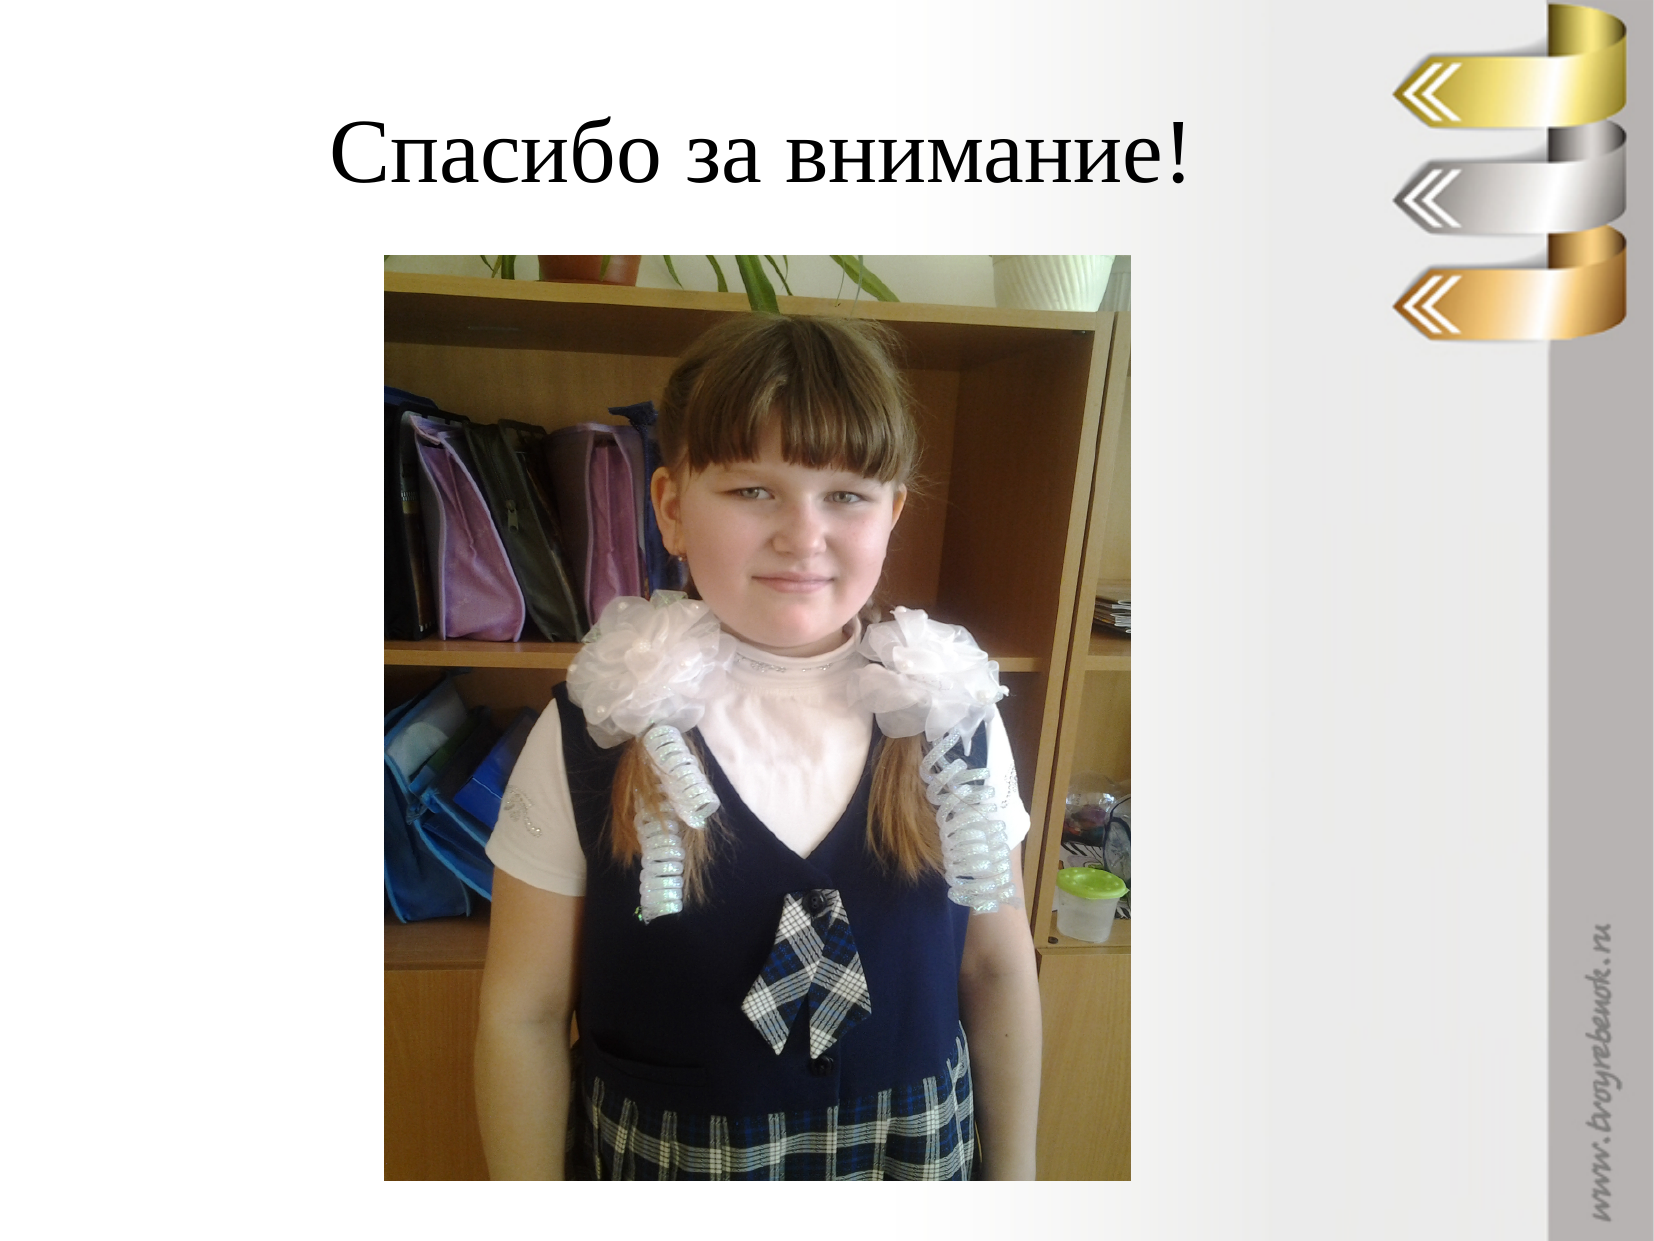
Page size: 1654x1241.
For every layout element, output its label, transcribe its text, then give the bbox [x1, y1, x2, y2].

picture [384, 255, 1131, 1181]
title Спасибо за внимание! [18, 49, 1507, 242]
